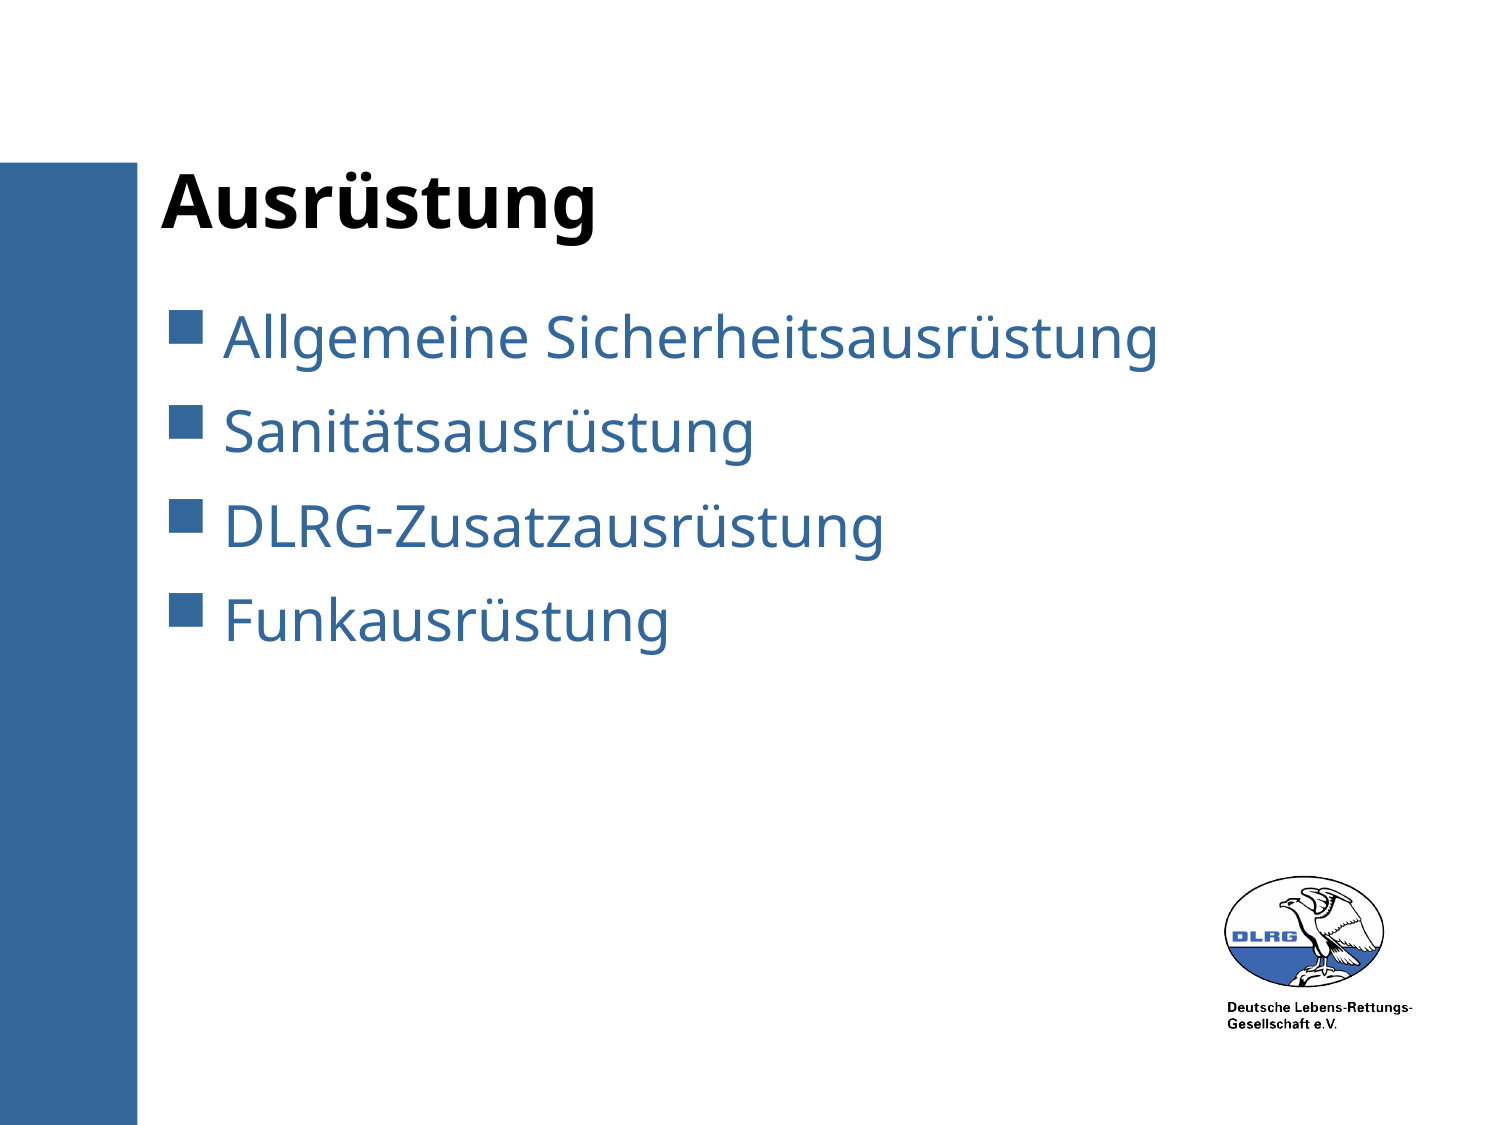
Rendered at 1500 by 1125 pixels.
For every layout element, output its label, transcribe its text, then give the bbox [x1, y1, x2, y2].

text_box Allgemeine Sicherheitsausrüstung Sanitätsausrüstung DLRG-Zusatzausrüstung Funkausrüstung [149, 267, 1460, 1036]
text_box Ausrüstung [147, 138, 1440, 259]
